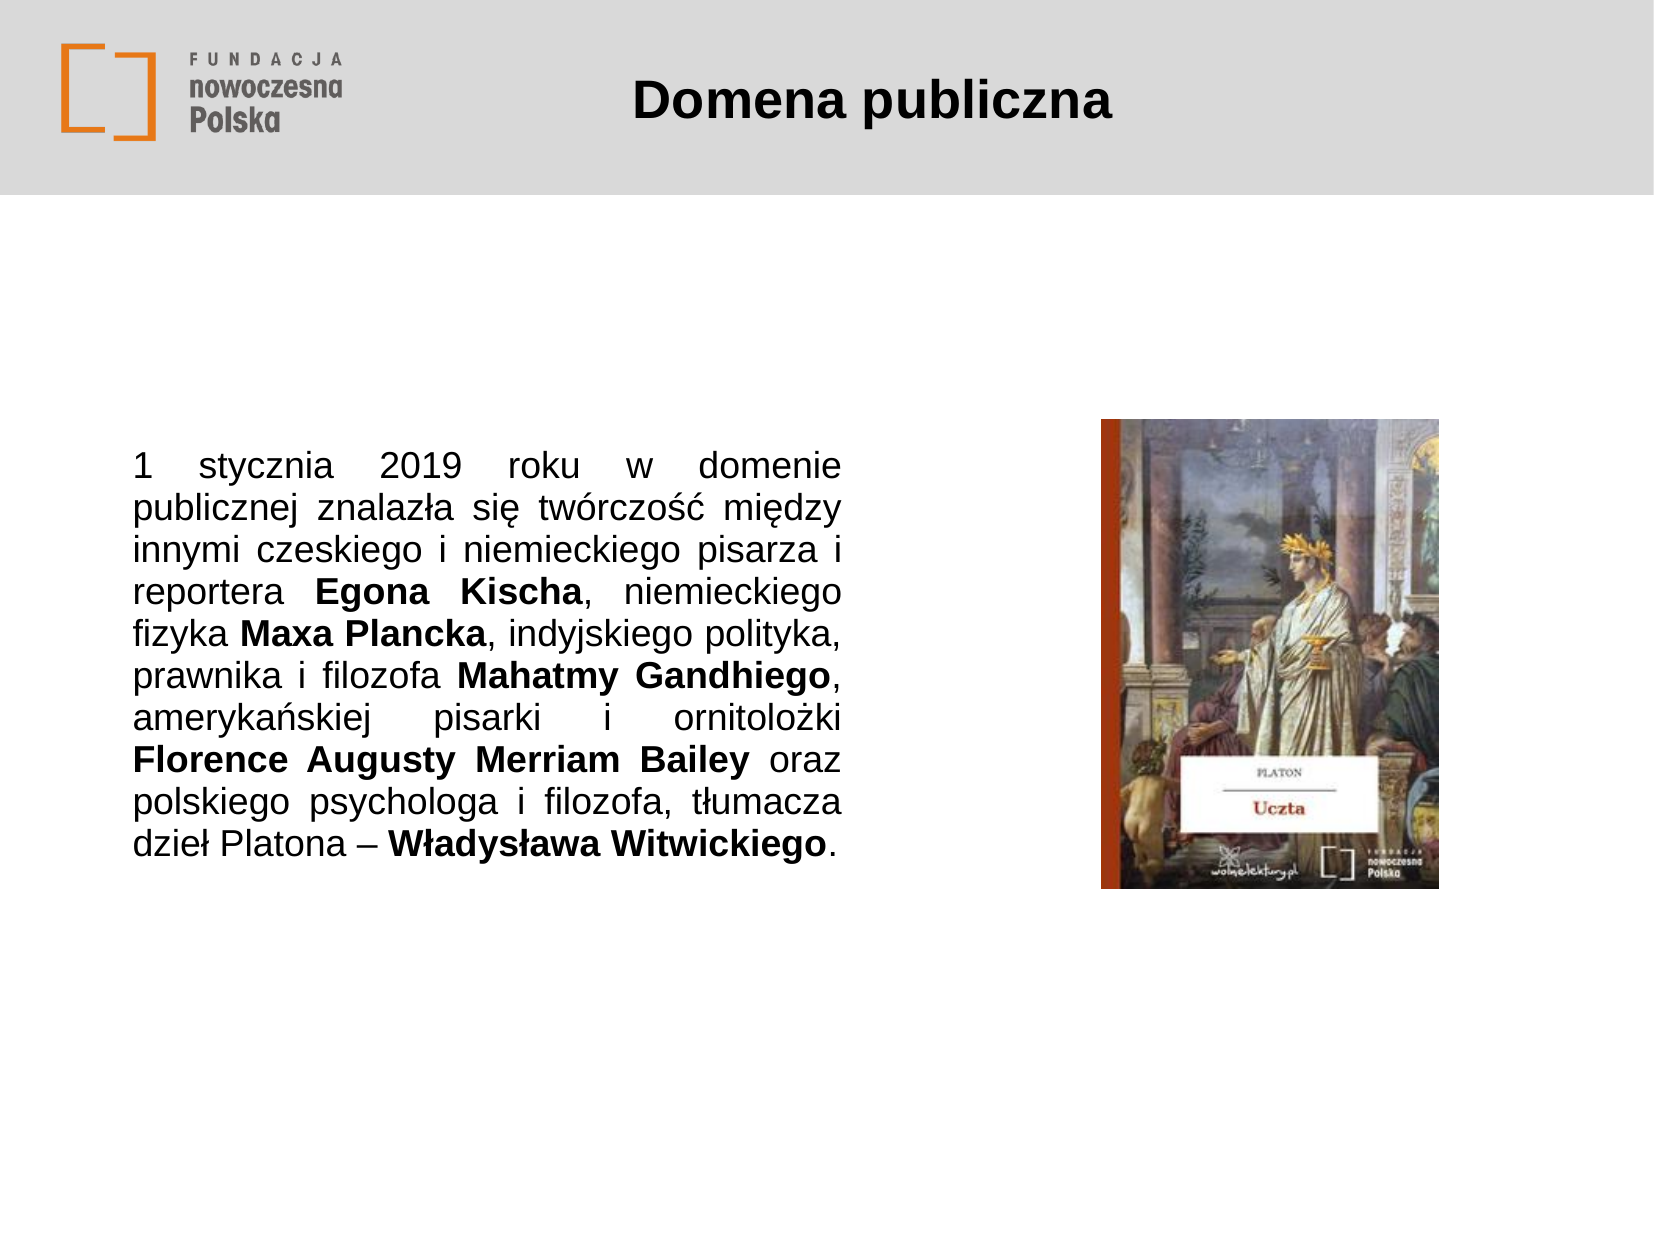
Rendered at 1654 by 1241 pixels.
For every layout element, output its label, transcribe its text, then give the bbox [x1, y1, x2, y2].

picture [1101, 419, 1439, 889]
text_box 1 stycznia 2019 roku w domenie publicznej znalazła się twórczość między innymi czeskiego i niemieckiego pisarza i reportera Egona Kischa, niemieckiego fizyka Maxa Plancka, indyjskiego polityka, prawnika i filozofa Mahatmy Gandhiego, amerykańskiej pisarki i ornitolożki Florence Augusty Merriam Bailey oraz polskiego psychologa i filozofa, tłumacza dzieł Platona – Władysława Witwickiego. [117, 437, 857, 1006]
picture [58, 34, 345, 154]
text_box Domena publiczna [213, 56, 1533, 137]
text_box [0, 0, 1654, 630]
